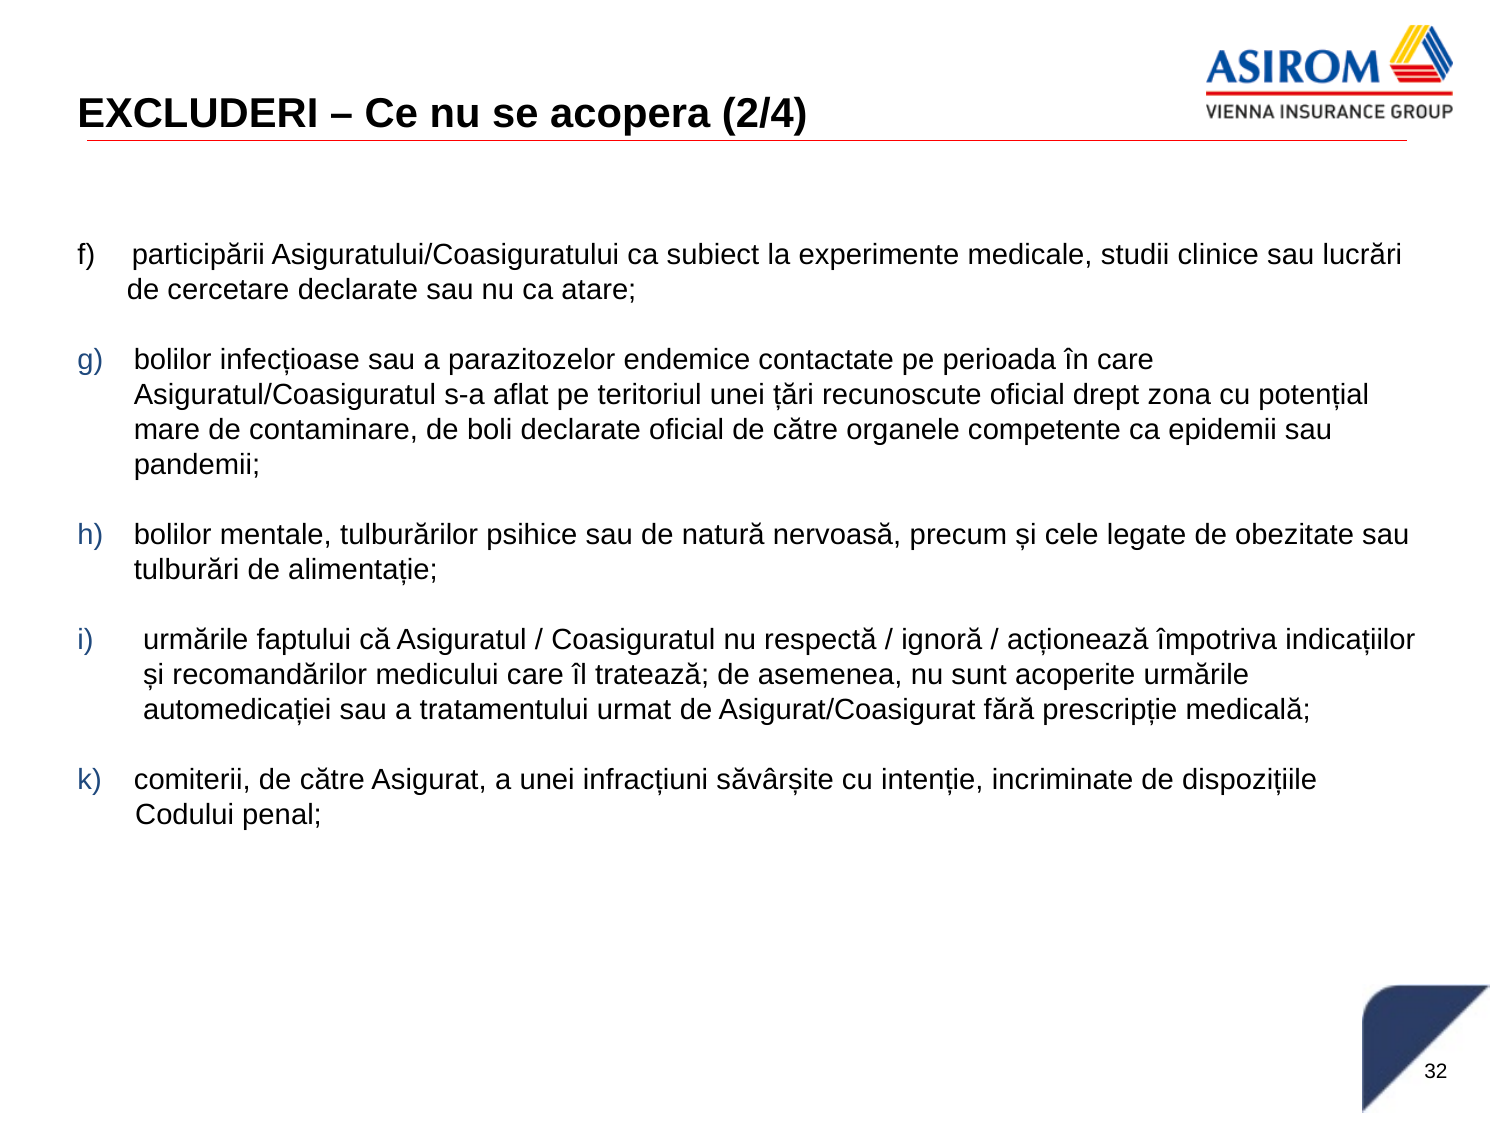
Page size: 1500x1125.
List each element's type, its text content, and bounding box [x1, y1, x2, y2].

picture [1206, 12, 1453, 134]
text_box EXCLUDERI – Ce nu se acopera (2/4) [62, 88, 1150, 144]
text_box f) participării Asiguratului/Coasiguratului ca subiect la experimente medicale, studii clinice sau lucrări de cercetare declarate sau nu ca atare; bolilor infecțioase sau a parazitozelor endemice contactate pe perioada în care Asiguratul/Coasiguratul s-a aflat pe teritoriul unei țări recunoscute oficial drept zona cu potențial mare de contaminare, de boli declarate oficial de către organele competente ca epidemii sau pandemii; bolilor mentale, tulburărilor psihice sau de natură nervoasă, precum și cele legate de obezitate sau tulburări de alimentație; urmările faptului că Asiguratul / Coasiguratul nu respectă / ignoră / acționează împotriva indicațiilor și recomandărilor medicului care îl tratează; de asemenea, nu sunt acoperite urmările automedicației sau a tratamentului urmat de Asigurat/Coasigurat fără prescripție medicală; comiterii, de către Asigurat, a unei infracțiuni săvârșite cu intenție, incriminate de dispozițiile Codului penal; [62, 228, 1438, 838]
picture [1362, 984, 1490, 1113]
